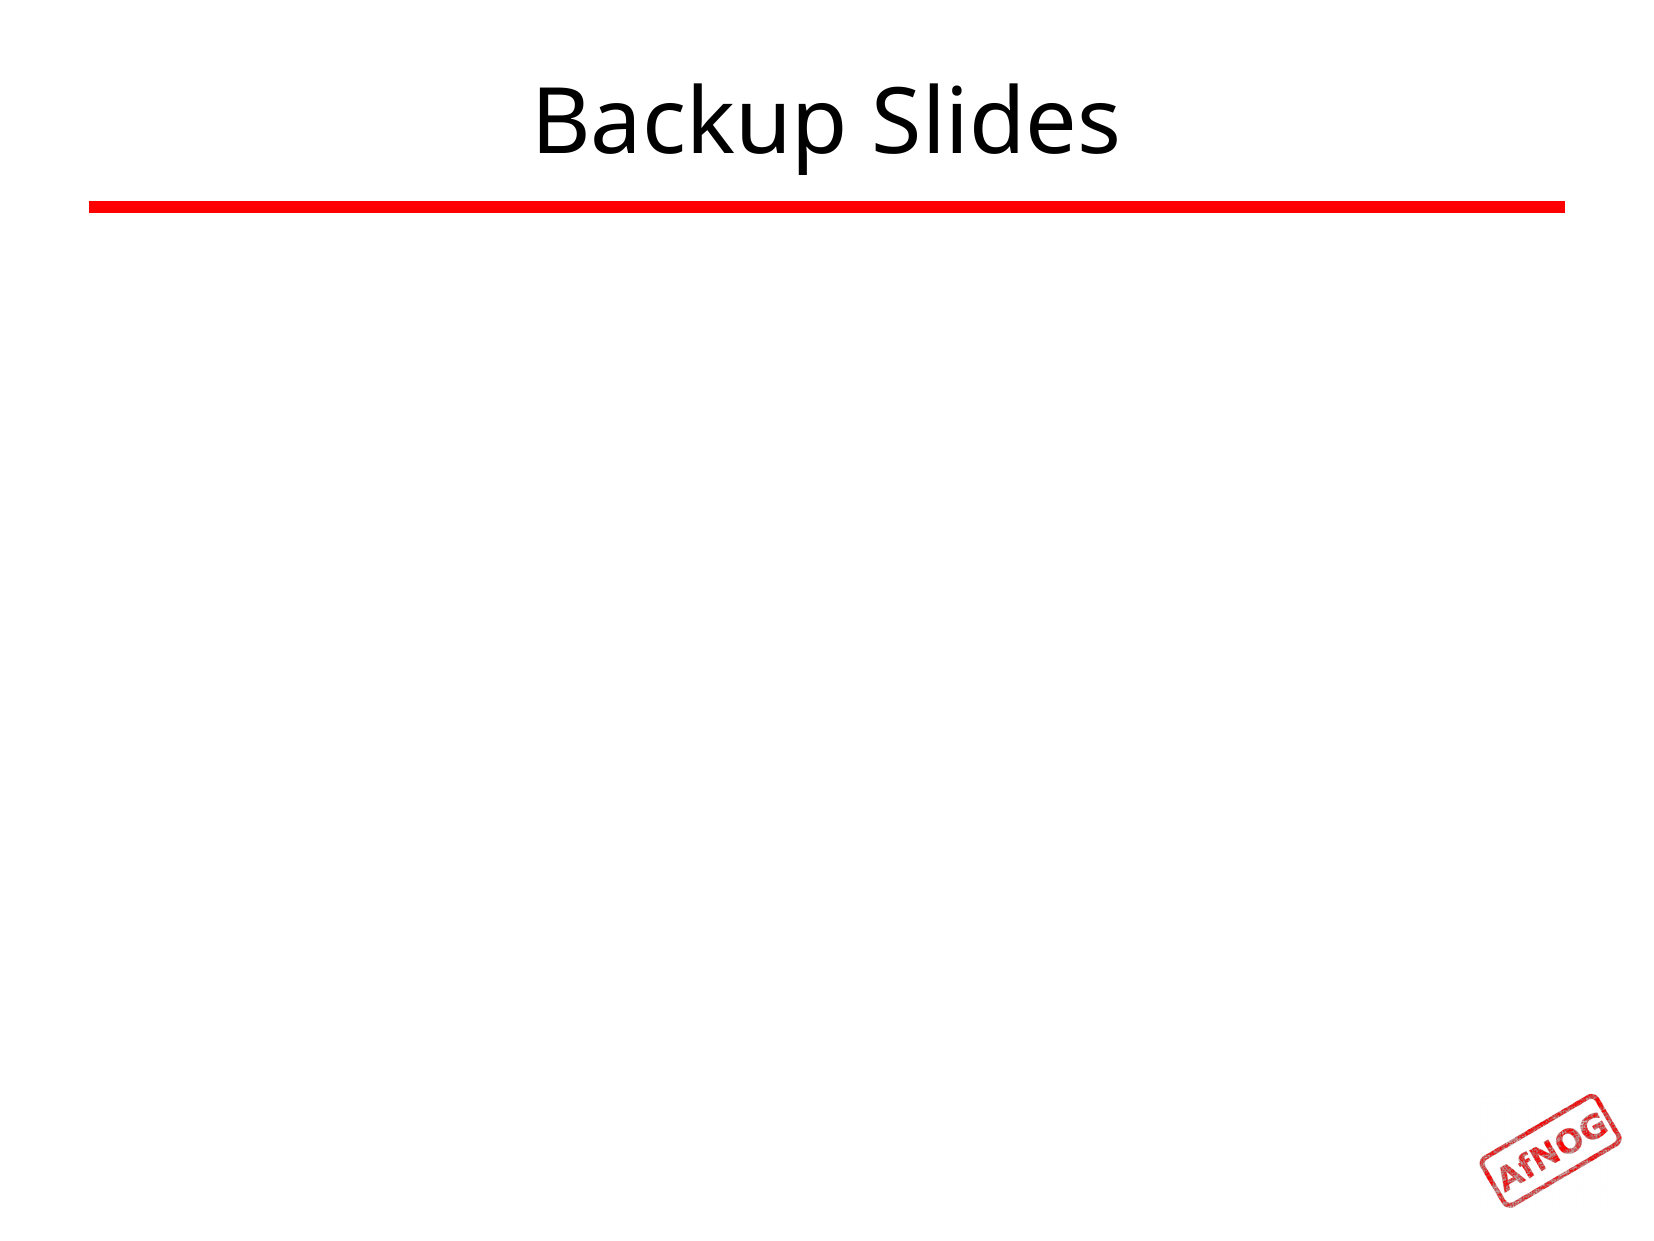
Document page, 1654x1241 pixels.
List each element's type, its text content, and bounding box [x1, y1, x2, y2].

picture [1476, 1090, 1625, 1211]
title Backup Slides [88, 29, 1565, 207]
